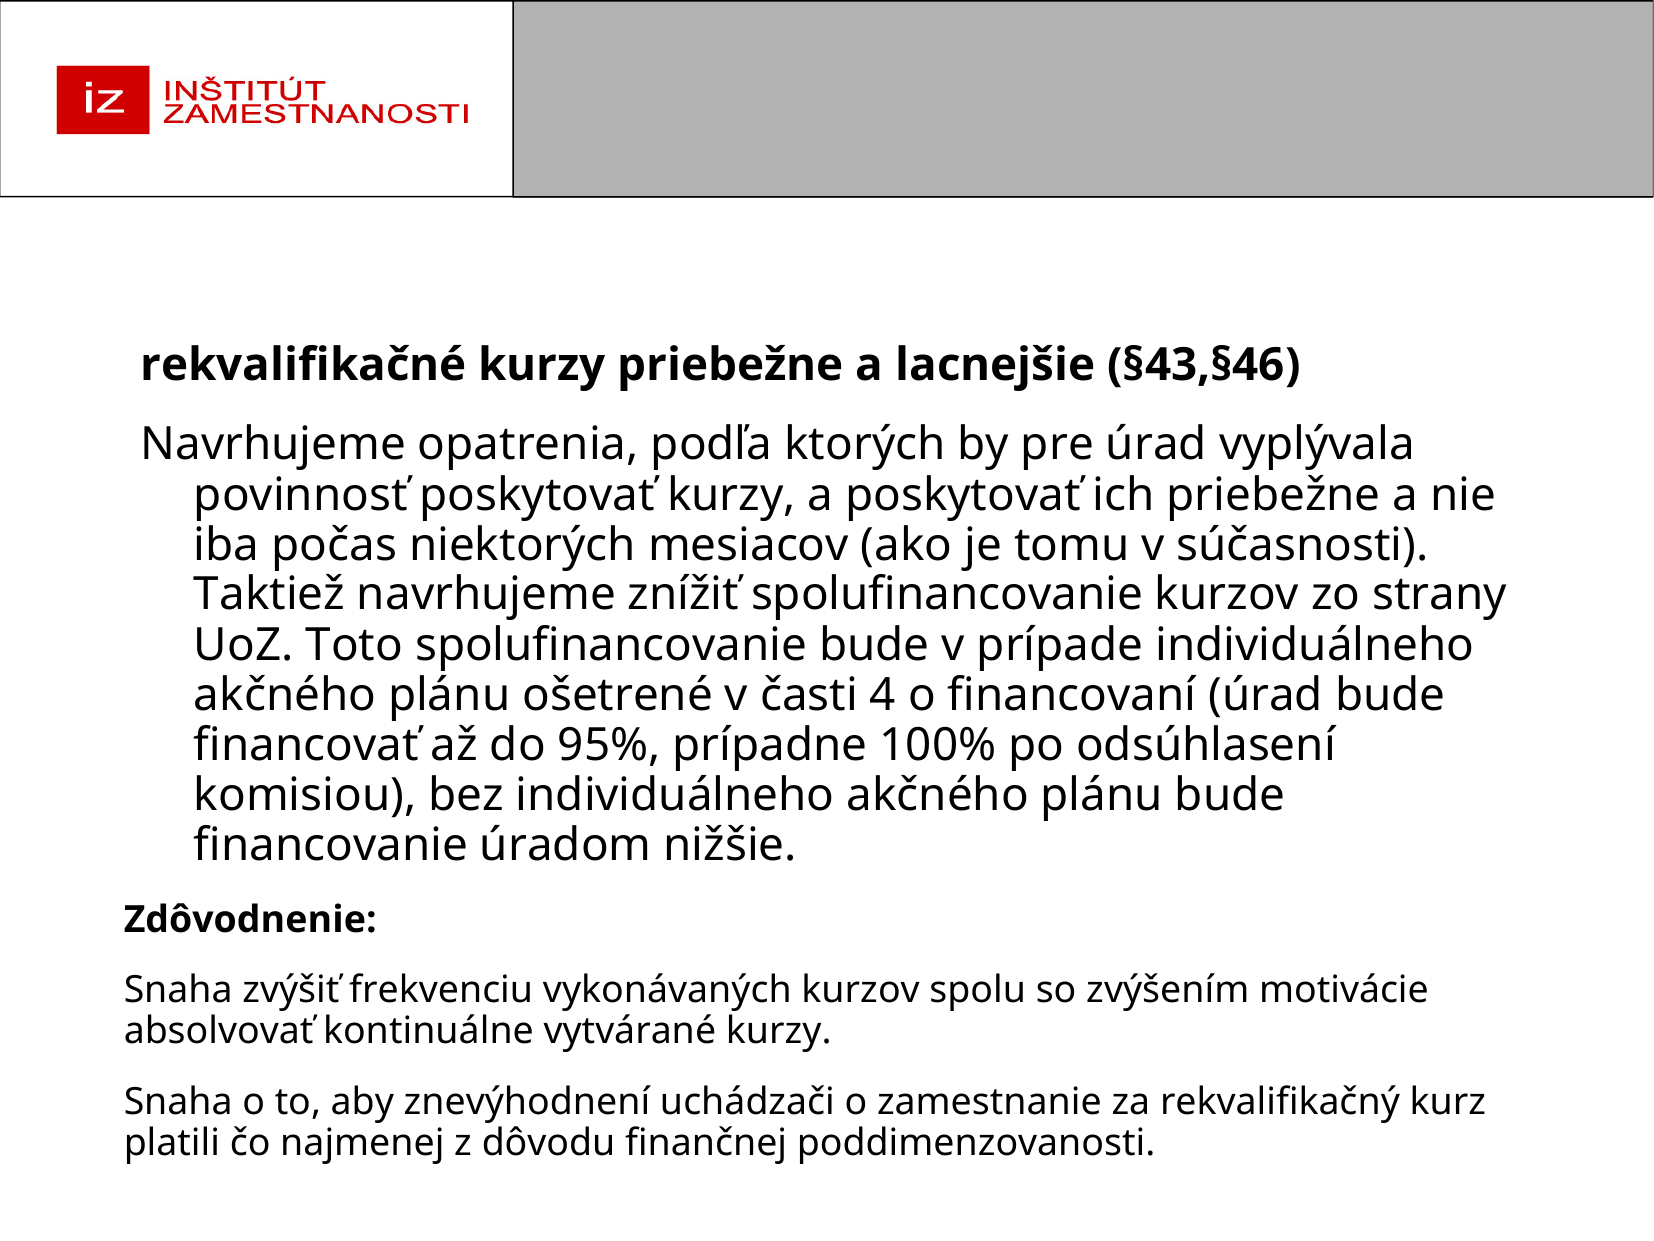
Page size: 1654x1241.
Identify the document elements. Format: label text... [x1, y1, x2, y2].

list rekvalifikačné kurzy priebežne a lacnejšie (§43,§46) Navrhujeme opatrenia, podľa ktorých by pre úrad vyplývala povinnosť poskytovať kurzy, a poskytovať ich priebežne a nie iba počas niektorých mesiacov (ako je tomu v súčasnosti). Taktiež navrhujeme znížiť spolufinancovanie kurzov zo strany UoZ. Toto spolufinancovanie bude v prípade individuálneho akčného plánu ošetrené v časti 4 o financovaní (úrad bude financovať až do 95%, prípadne 100% po odsúhlasení komisiou), bez individuálneho akčného plánu bude financovanie úradom nižšie. Zdôvodnenie: Snaha zvýšiť frekvenciu vykonávaných kurzov spolu so zvýšením motivácie absolvovať kontinuálne vytvárané kurzy. Snaha o to, aby znevýhodnení uchádzači o zamestnanie za rekvalifikačný kurz platili čo najmenej z dôvodu finančnej poddimenzovanosti. [123, 340, 1536, 1141]
picture [5, 6, 513, 190]
text_box [0, 0, 1654, 197]
